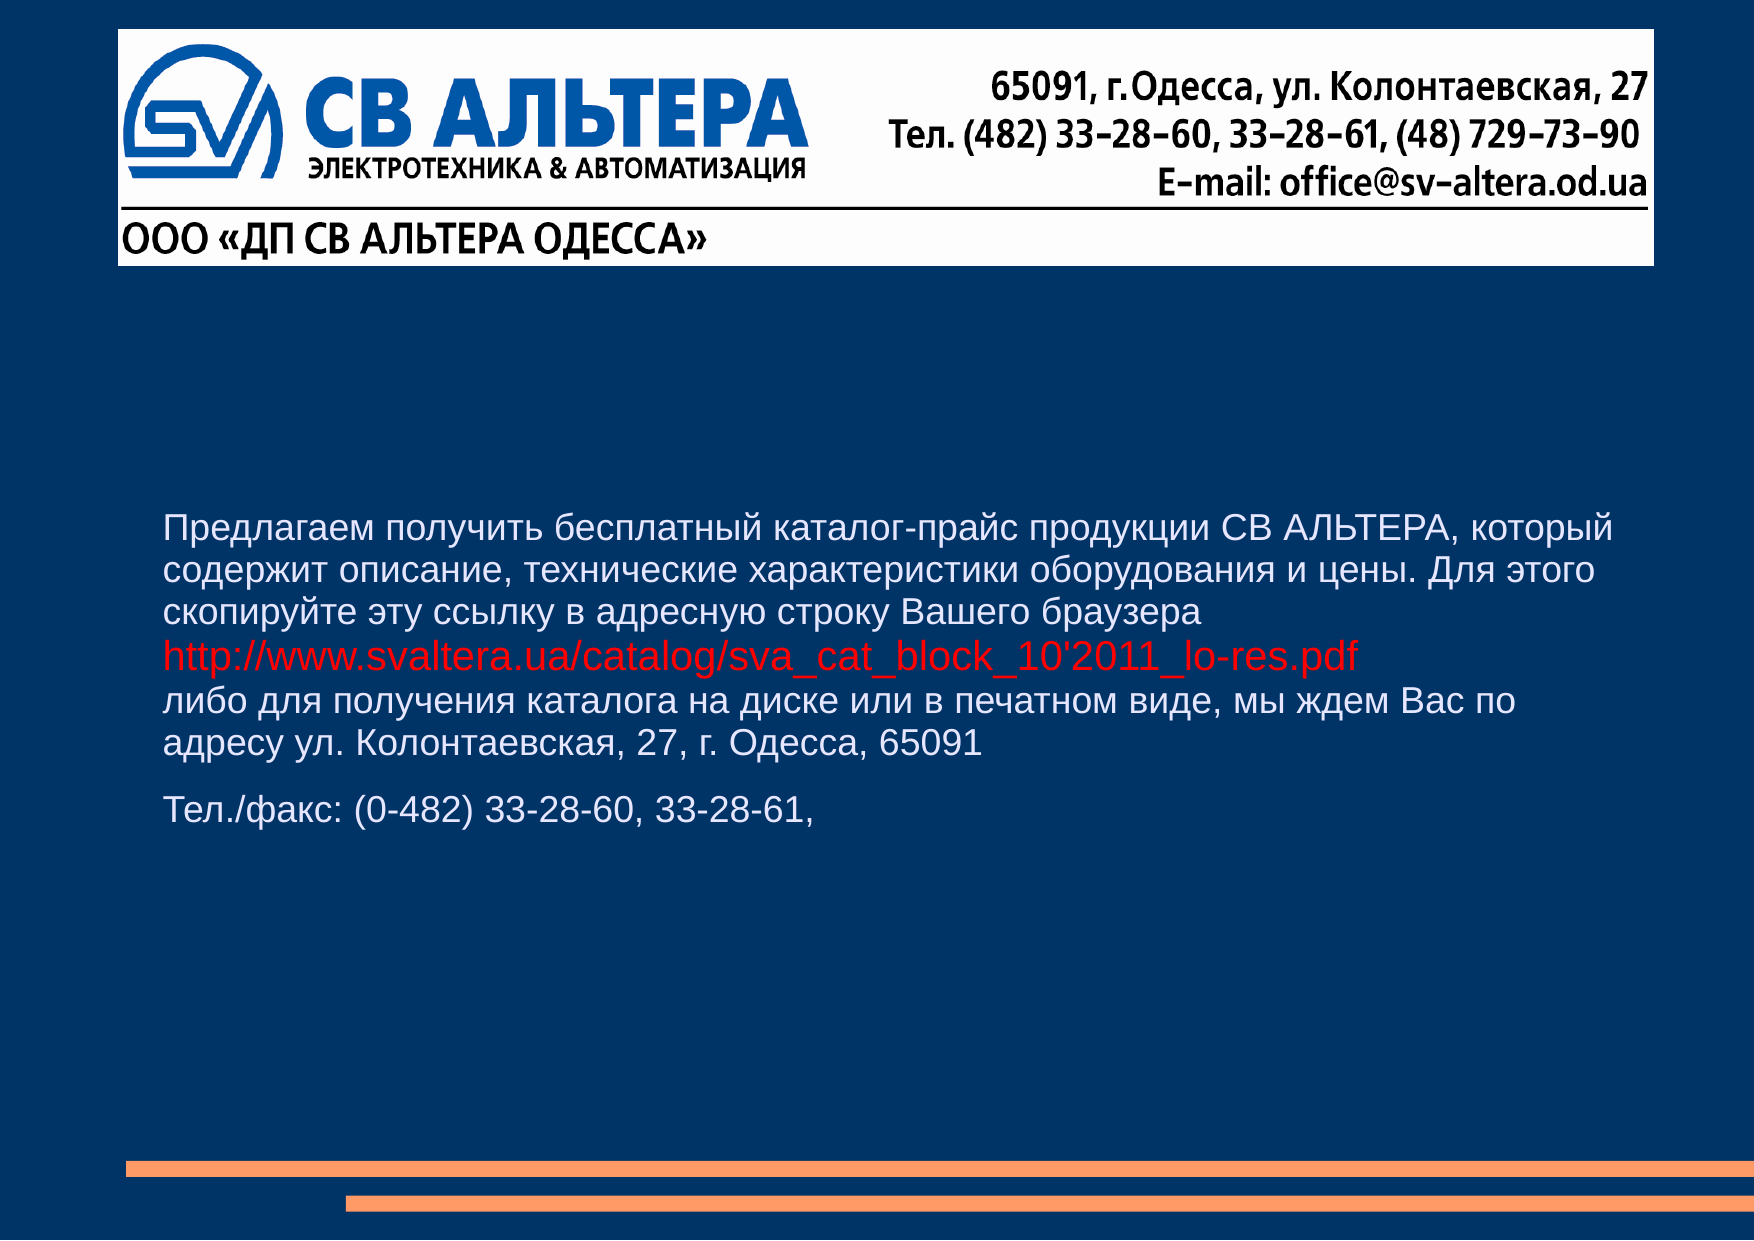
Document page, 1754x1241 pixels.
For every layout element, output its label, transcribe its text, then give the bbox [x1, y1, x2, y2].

text_box Предлагаем получить бесплатный каталог-прайс продукции СВ АЛЬТЕРА, который содержит описание, технические характеристики оборудования и цены. Для этого скопируйте эту ссылку в адресную строку Вашего браузера http://www.svaltera.ua/catalog/sva_cat_block_10'2011_lo-res.pdf либо для получения каталога на диске или в печатном виде, мы ждем Вас по адресу ул. Колонтаевская, 27, г. Одесса, 65091 Тел./факс: (0-482) 33-28-60, 33-28-61, [147, 499, 1654, 886]
picture [118, 29, 1654, 266]
